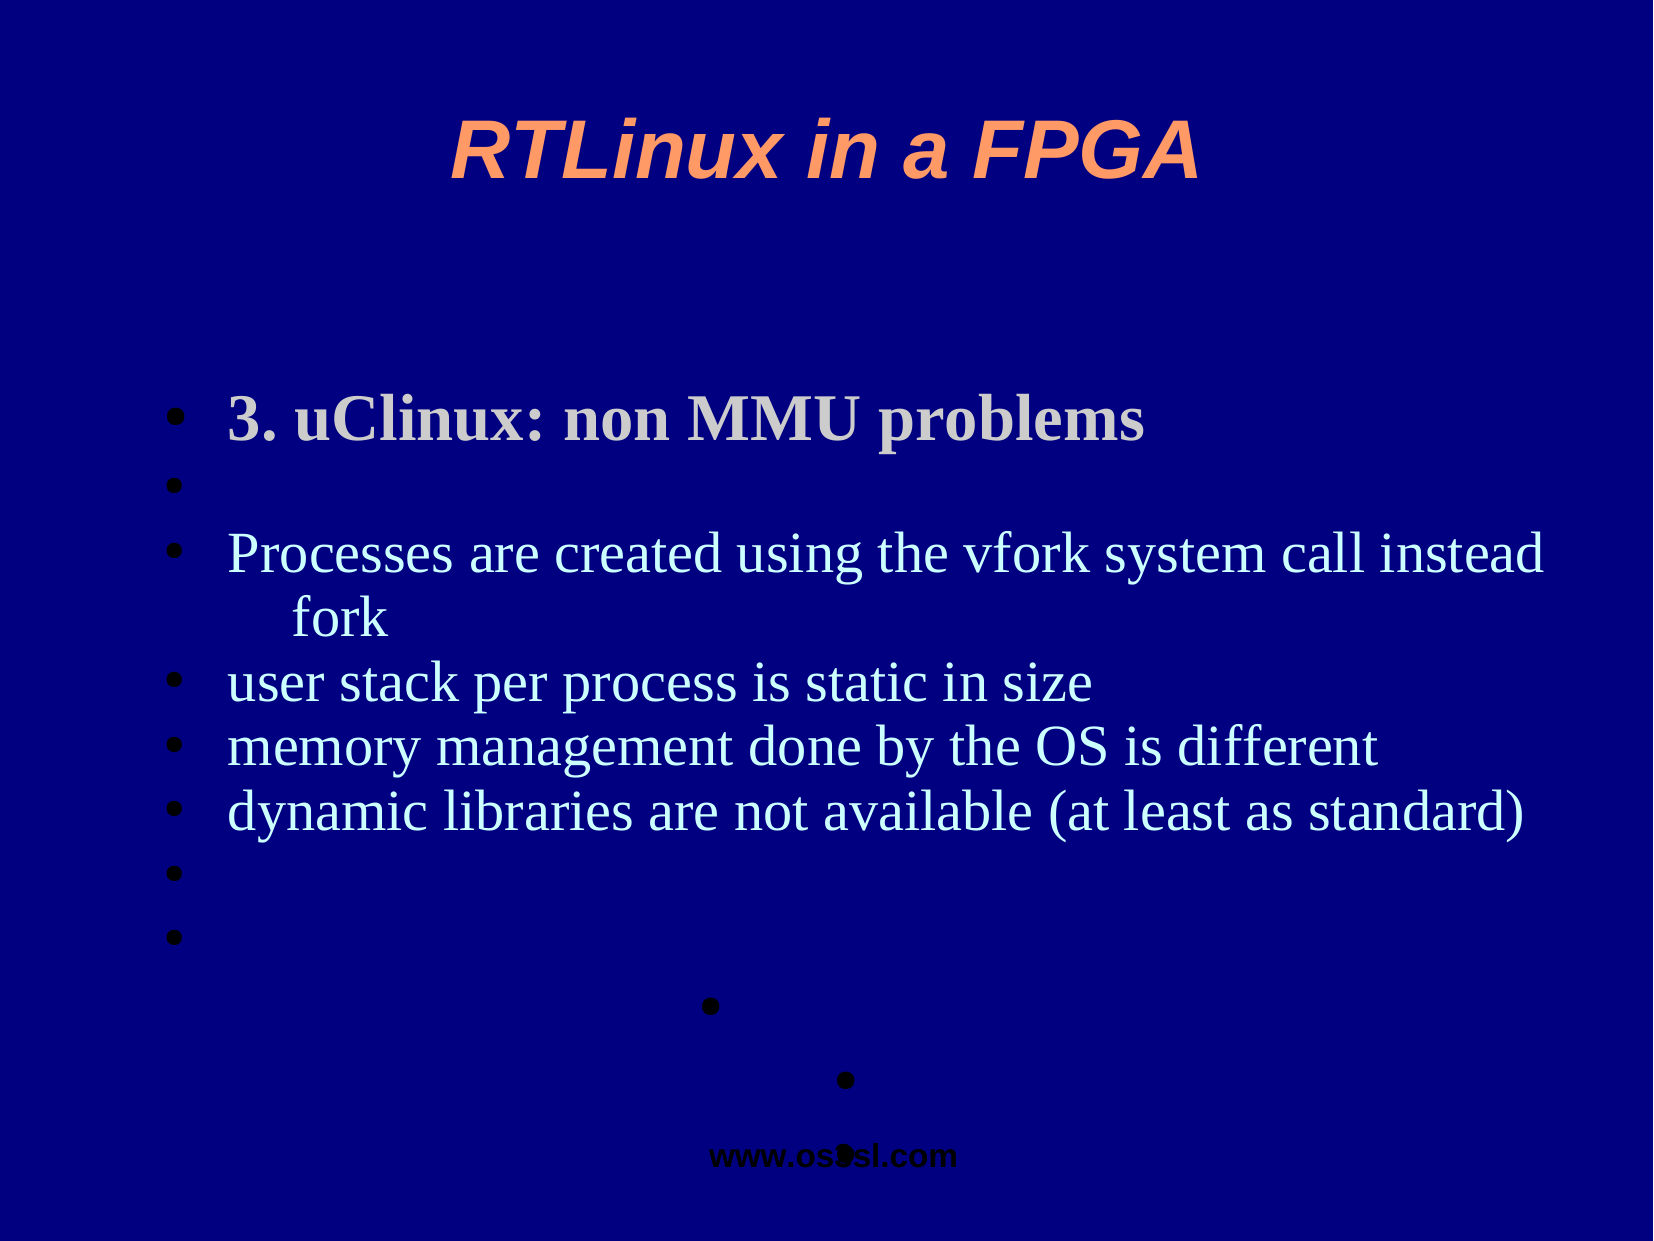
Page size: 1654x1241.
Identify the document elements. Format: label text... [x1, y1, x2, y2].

subtitle 3. uClinux: non MMU problems Processes are created using the vfork system call instead fork user stack per process is static in size memory management done by the OS is different dynamic libraries are not available (at least as standard) [150, 300, 1589, 1241]
text_box www.os3sl.com [709, 1137, 959, 1199]
title RTLinux in a FPGA [121, 46, 1534, 254]
